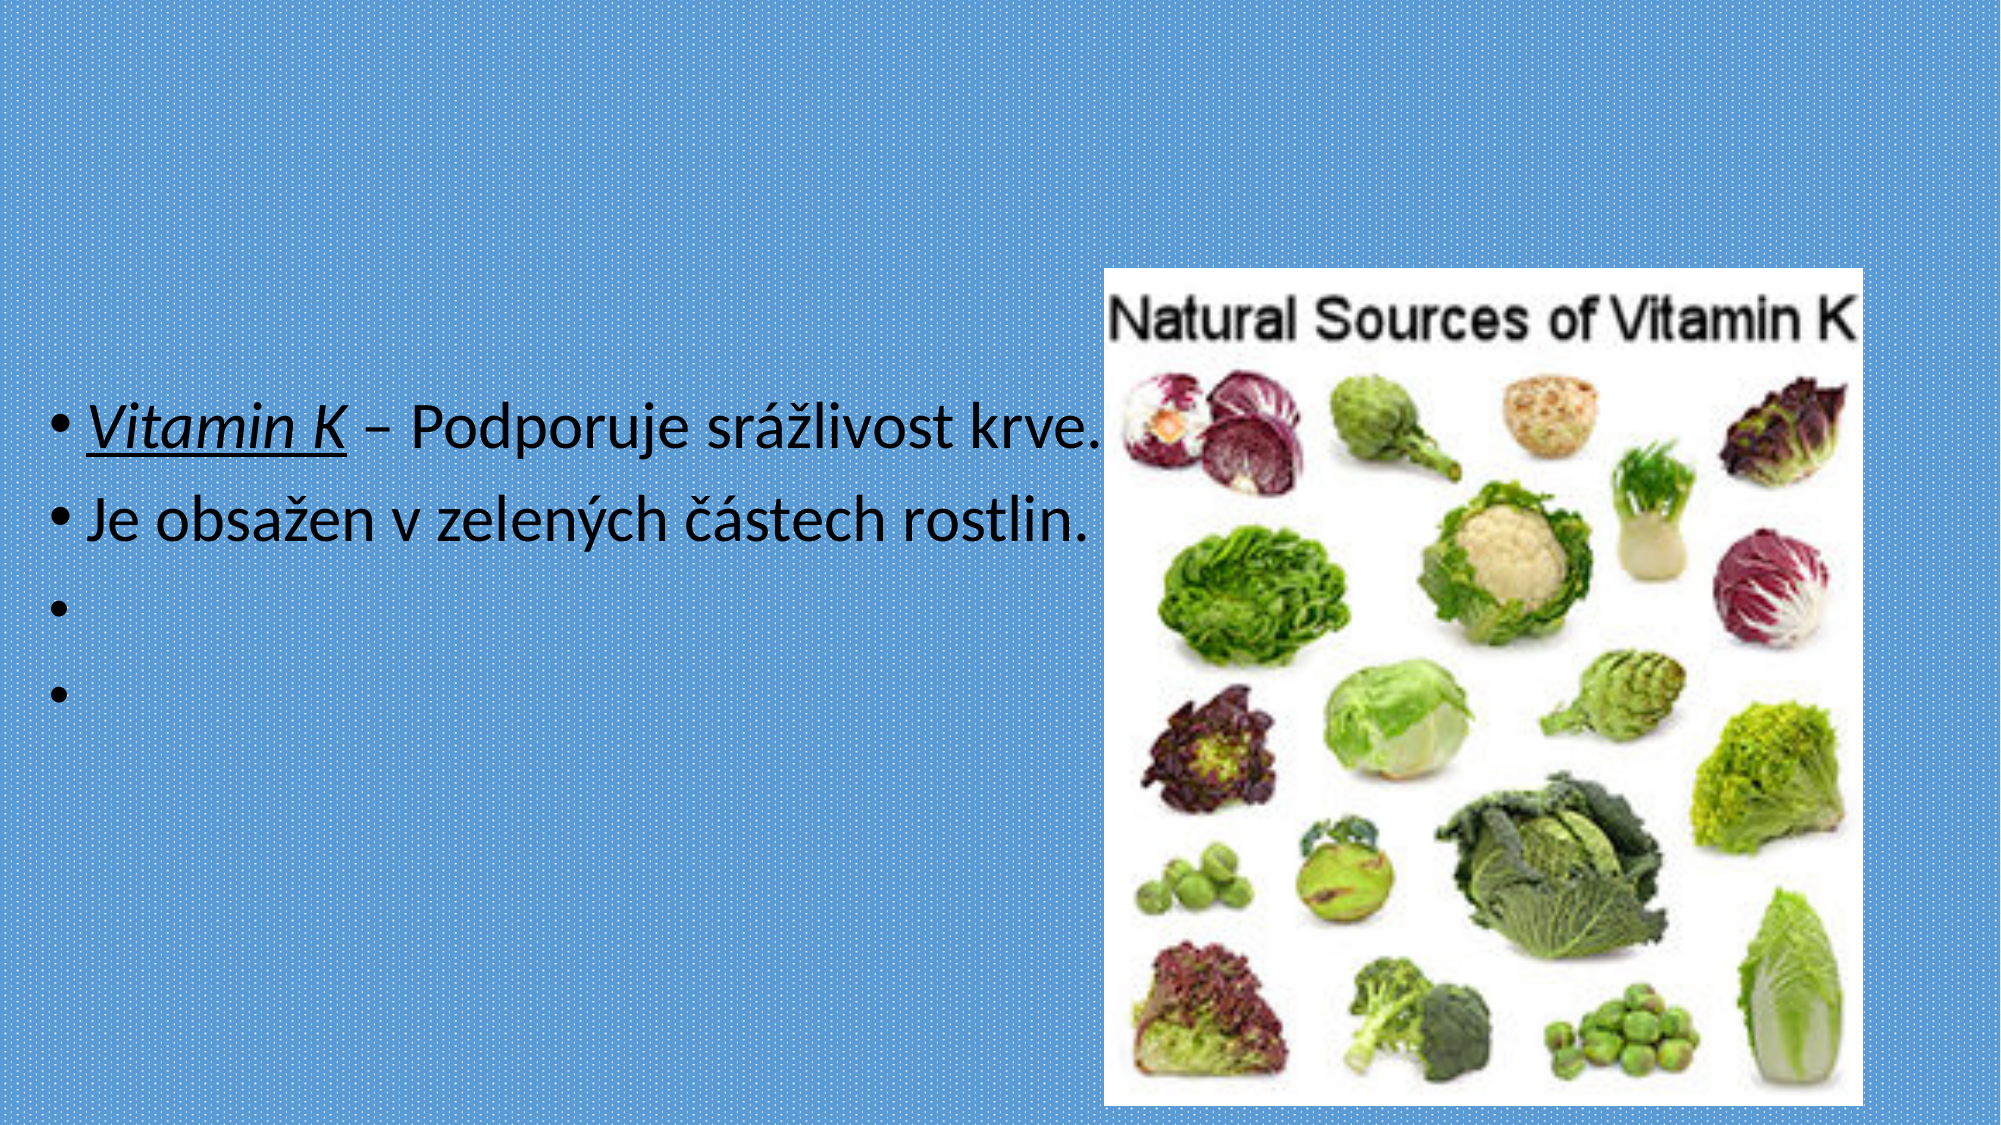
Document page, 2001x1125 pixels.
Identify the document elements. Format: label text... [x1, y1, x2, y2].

list Vitamin K – Podporuje srážlivost krve. Je obsažen v zelených částech rostlin. [33, 299, 1104, 1014]
picture [1104, 268, 1863, 1106]
title [137, 59, 1863, 278]
